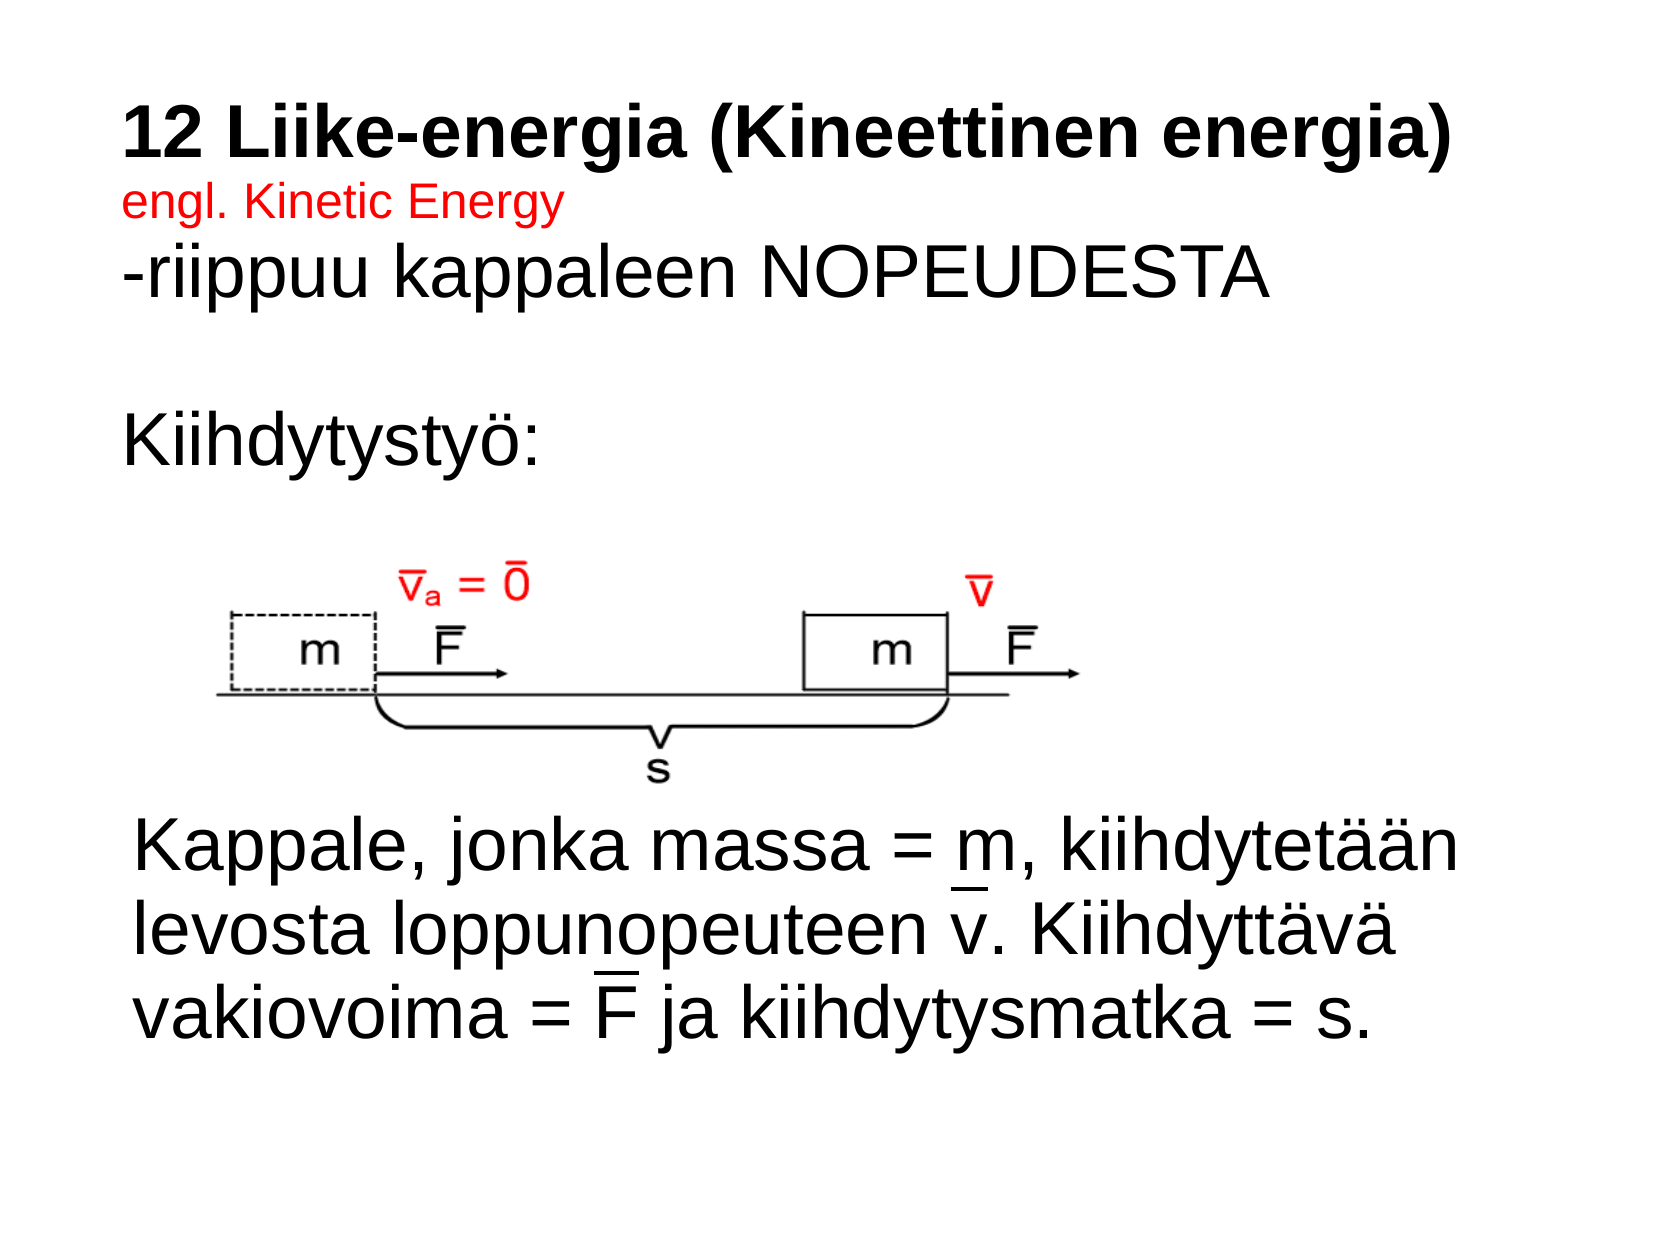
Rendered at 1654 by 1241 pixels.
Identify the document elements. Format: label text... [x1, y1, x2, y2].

text_box Kappale, jonka massa = m, kiihdytetään levosta loppunopeuteen v. Kiihdyttävä vakiovoima = F ja kiihdytysmatka = s. [118, 794, 1630, 1146]
text_box 12 Liike-energia (Kineettinen energia) engl. Kinetic Energy -riippuu kappaleen NOPEUDESTA Kiihdytystyö: [106, 82, 1501, 497]
picture [154, 507, 1158, 794]
